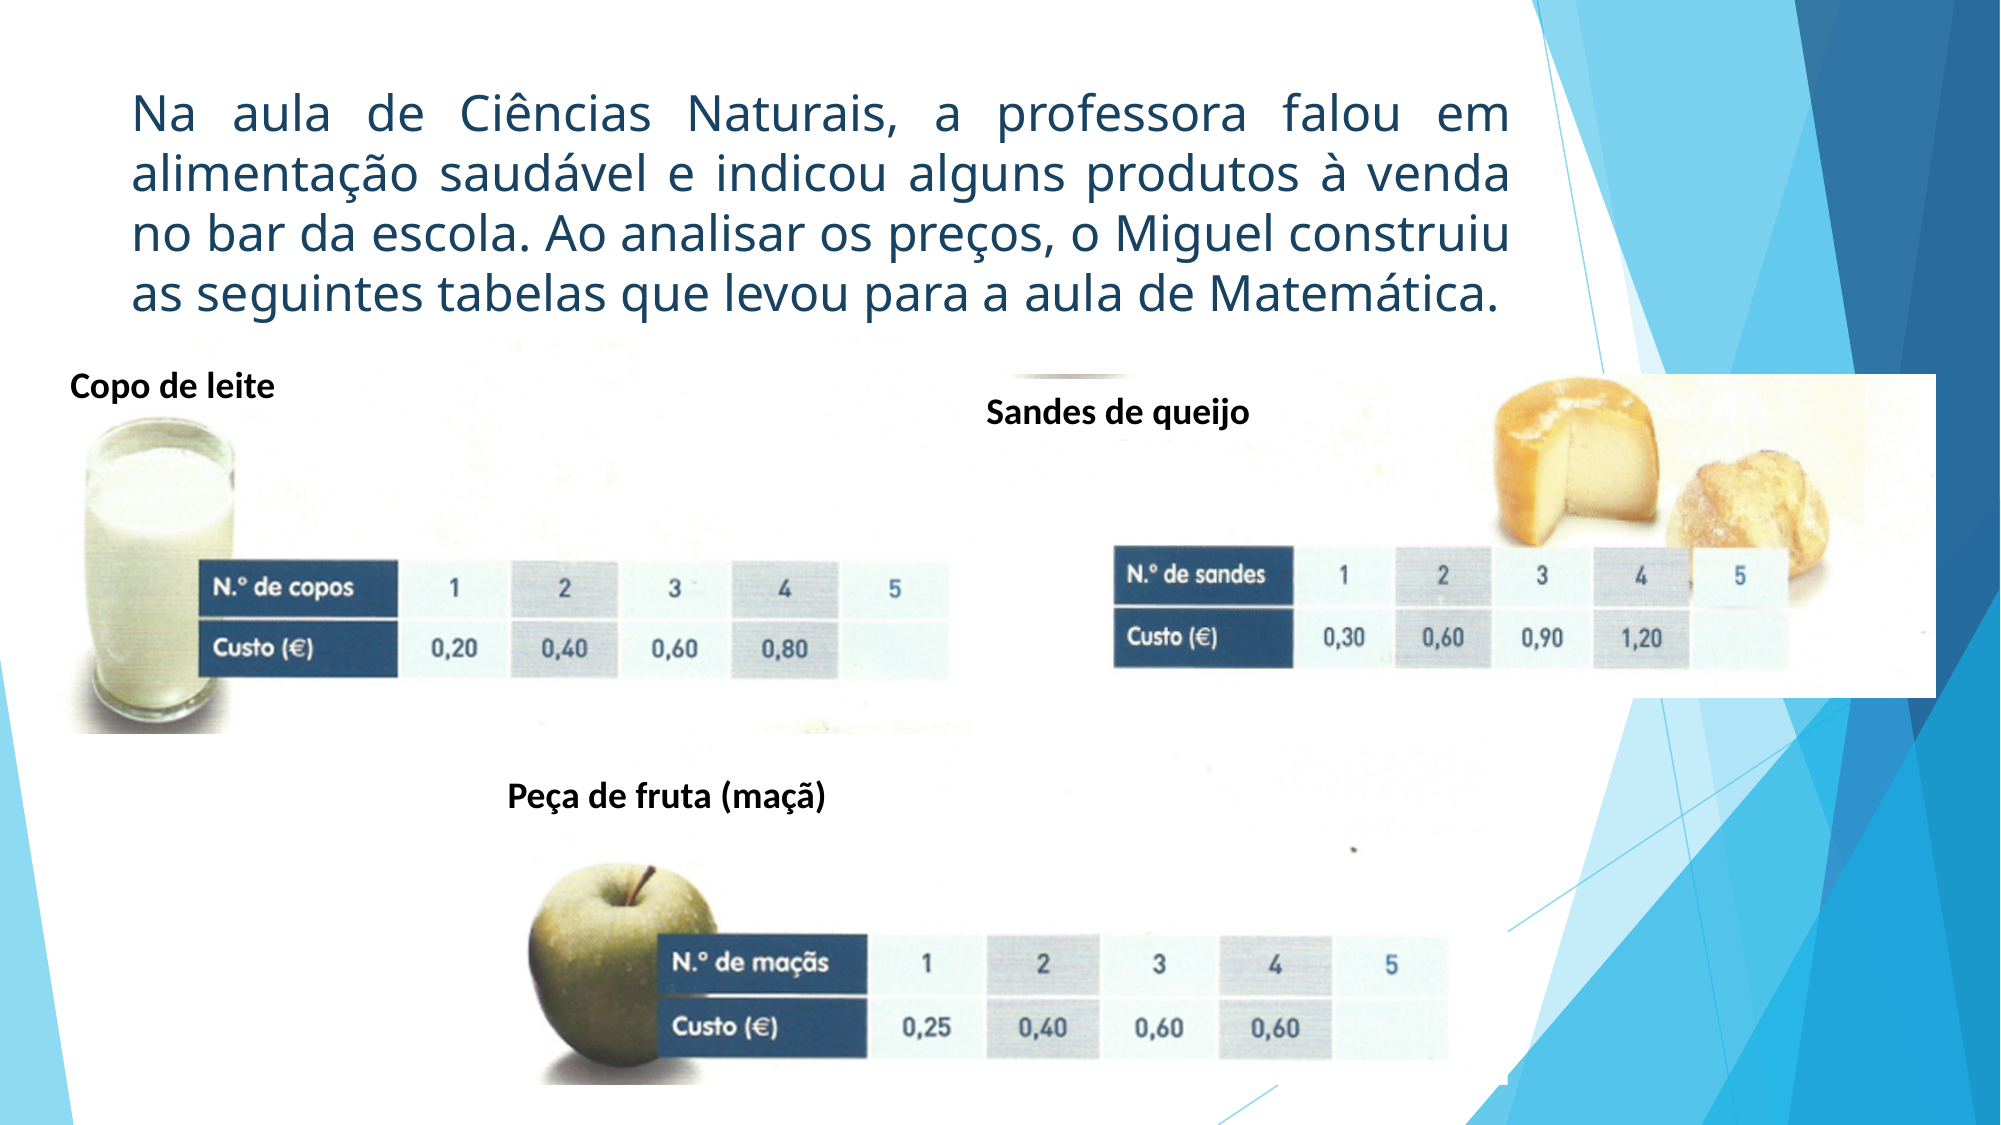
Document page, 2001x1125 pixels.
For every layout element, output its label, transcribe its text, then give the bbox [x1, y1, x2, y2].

text_box Sandes de queijo [971, 379, 1266, 440]
text_box Peça de fruta (maçã) [492, 763, 854, 824]
picture [492, 742, 1508, 1085]
picture [40, 338, 972, 734]
picture [973, 374, 1936, 698]
title Na aula de Ciências Naturais, a professora falou em alimentação saudável e indicou alguns produtos à venda no bar da escola. Ao analisar os preços, o Miguel construiu as seguintes tabelas que levou para a aula de Matemática. [116, 74, 1528, 291]
text_box Copo de leite [55, 353, 351, 415]
